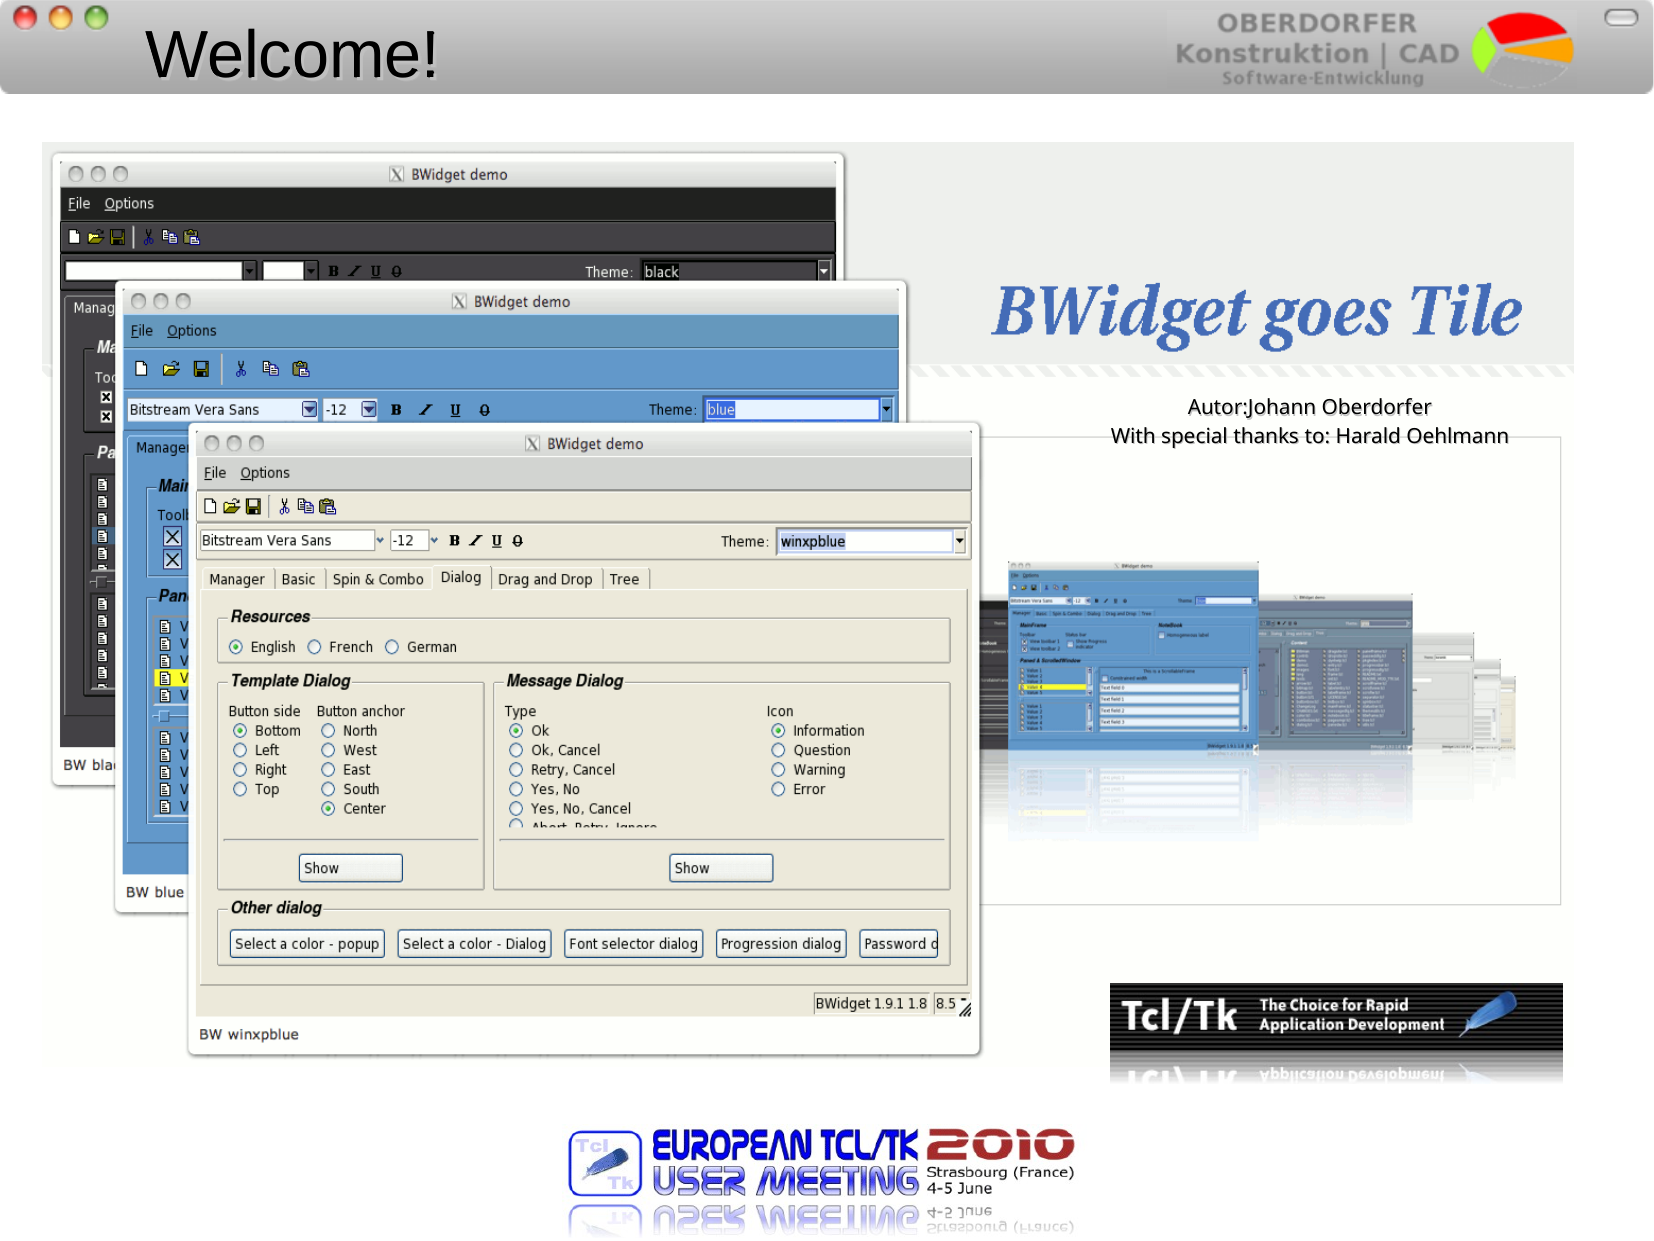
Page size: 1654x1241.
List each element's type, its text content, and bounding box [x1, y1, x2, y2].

picture [42, 142, 1574, 1084]
picture [562, 1124, 1088, 1238]
picture [0, 0, 1654, 94]
title Welcome! [145, 16, 1156, 93]
text_box [805, 608, 1337, 681]
text_box Autor:Johann Oberdorfer With special thanks to: Harald Oehlmann [1067, 350, 1552, 492]
